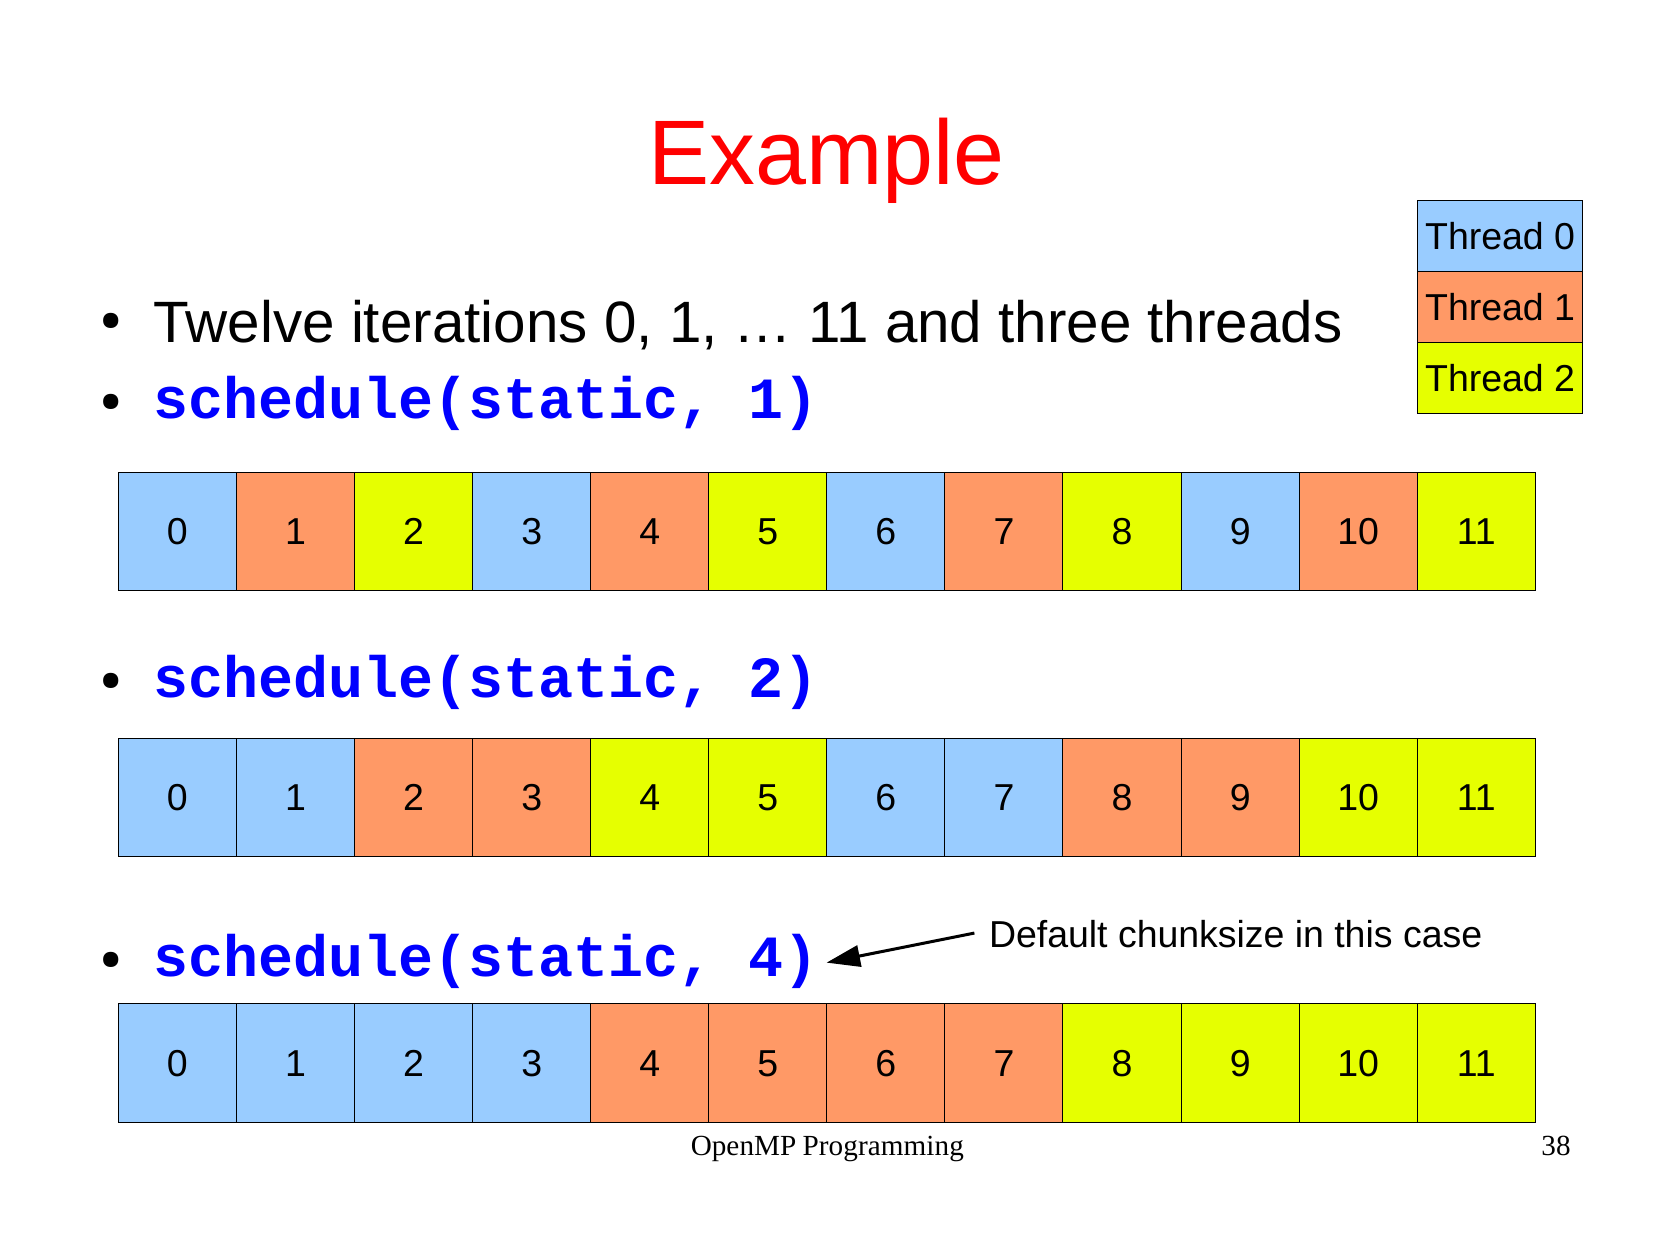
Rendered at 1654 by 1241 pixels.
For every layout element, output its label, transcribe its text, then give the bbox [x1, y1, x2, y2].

text_box 7 [944, 738, 1062, 857]
text_box 6 [826, 1003, 945, 1123]
text_box 2 [354, 1003, 472, 1123]
text_box Thread 2 [1417, 342, 1583, 414]
text_box 7 [944, 472, 1062, 591]
text_box Thread 1 [1417, 271, 1583, 342]
text_box Thread 0 [1417, 200, 1583, 271]
text_box 5 [709, 1003, 826, 1123]
text_box 1 [236, 738, 354, 857]
text_box 6 [826, 738, 944, 857]
text_box 6 [826, 472, 944, 591]
text_box 0 [118, 1003, 236, 1123]
list Twelve iterations 0, 1, … 11 and three threads schedule(static, 1) schedule(static, 2) schedule(static, 4) [82, 290, 1571, 1109]
text_box 3 [472, 1003, 591, 1123]
text_box 0 [118, 472, 236, 591]
text_box 5 [708, 472, 826, 591]
text_box 8 [1062, 1003, 1181, 1123]
text_box 10 [1299, 738, 1417, 857]
text_box 0 [118, 738, 236, 857]
text_box 11 [1417, 472, 1536, 591]
text_box 3 [472, 472, 590, 591]
text_box 10 [1300, 1003, 1417, 1123]
text_box 4 [591, 1003, 709, 1123]
title Example [82, 49, 1571, 257]
text_box 9 [1182, 738, 1299, 857]
text_box 3 [473, 738, 590, 857]
text_box 1 [236, 472, 354, 591]
text_box 2 [354, 738, 473, 857]
text_box 11 [1417, 1003, 1536, 1123]
text_box 8 [1062, 738, 1182, 857]
text_box 4 [590, 738, 708, 857]
text_box Default chunksize in this case [974, 905, 1498, 963]
text_box 2 [354, 472, 472, 591]
text_box 9 [1181, 472, 1299, 591]
text_box 8 [1062, 472, 1181, 591]
text_box 9 [1181, 1003, 1300, 1123]
text_box 5 [708, 738, 826, 857]
text_box 4 [590, 472, 708, 591]
text_box 1 [236, 1003, 354, 1123]
text_box 11 [1417, 738, 1536, 857]
text_box 10 [1299, 472, 1417, 591]
